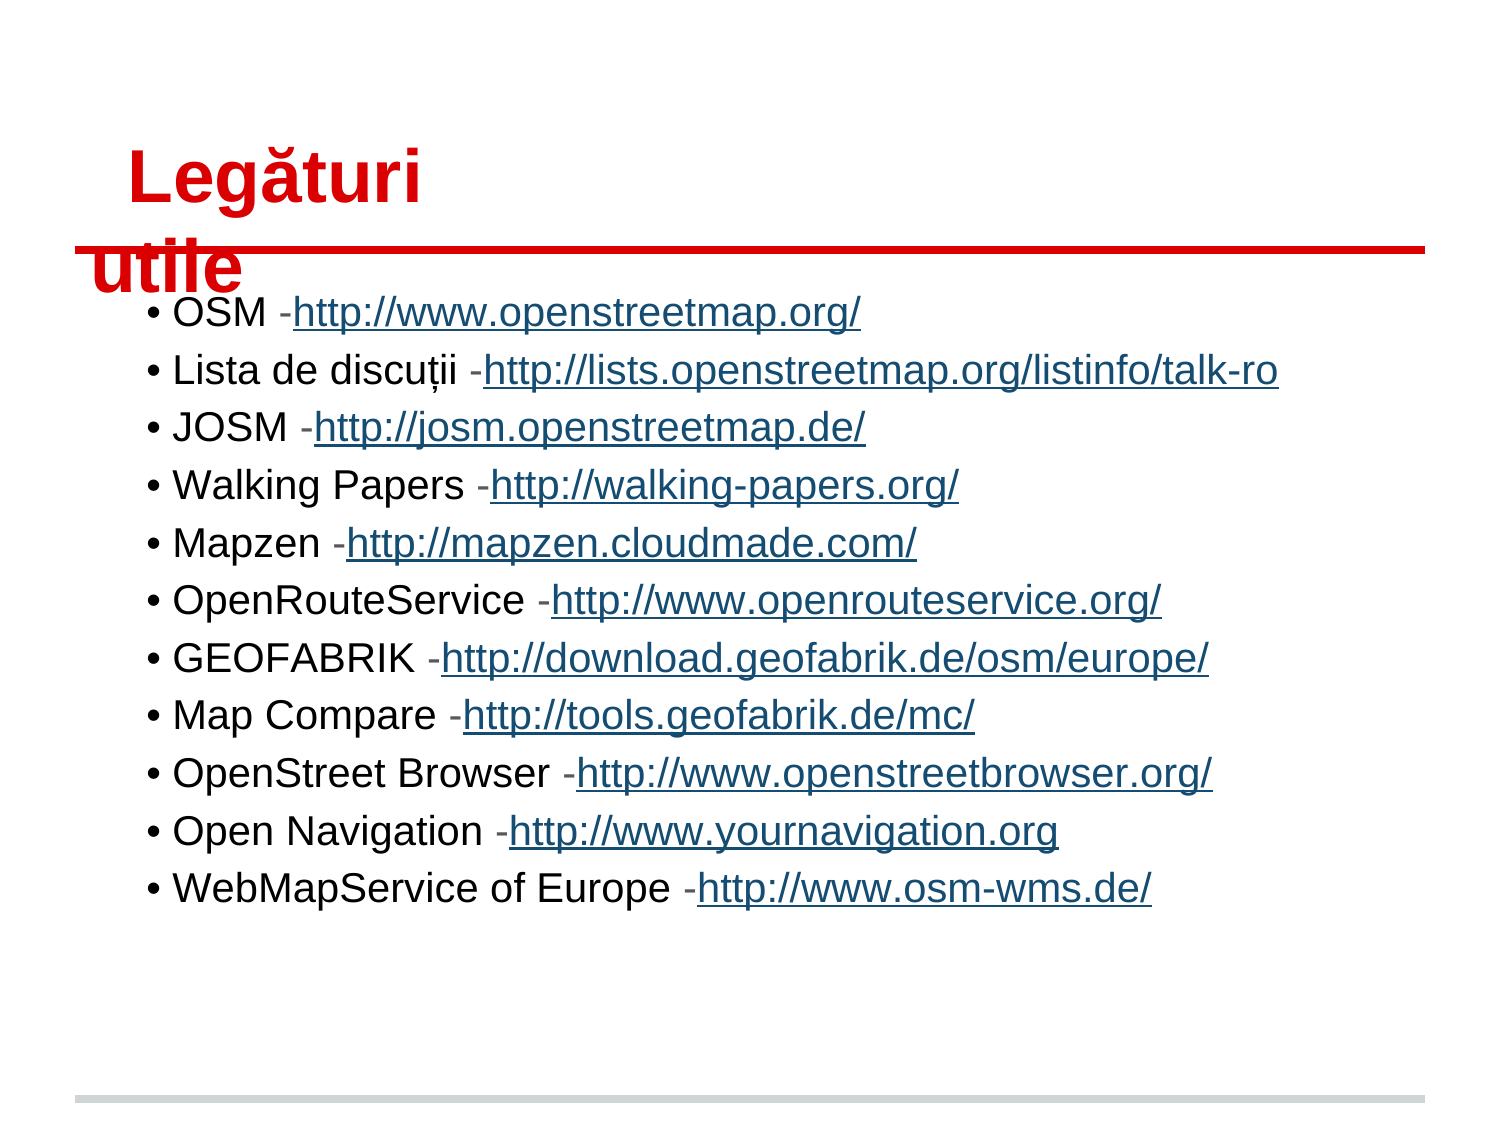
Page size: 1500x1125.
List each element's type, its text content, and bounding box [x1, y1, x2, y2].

title Legături utile [75, 45, 1426, 233]
list • OSM - http://www.openstreetmap.org/ • Lista de discuții - http://lists.openstreetmap.org/listinfo/talk-ro • JOSM - http://josm.openstreetmap.de/ • Walking Papers - http://walking-papers.org/ • Mapzen - http://mapzen.cloudmade.com/ • OpenRouteService - http://www.openrouteservice.org/ • GEOFABRIK - http://download.geofabrik.de/osm/europe/ • Map Compare - http://tools.geofabrik.de/mc/ • OpenStreet Browser - http://www.openstreetbrowser.org/ • Open Navigation - http://www.yournavigation.org • WebMapService of Europe - http://www.osm-wms.de/ [75, 262, 1426, 1078]
